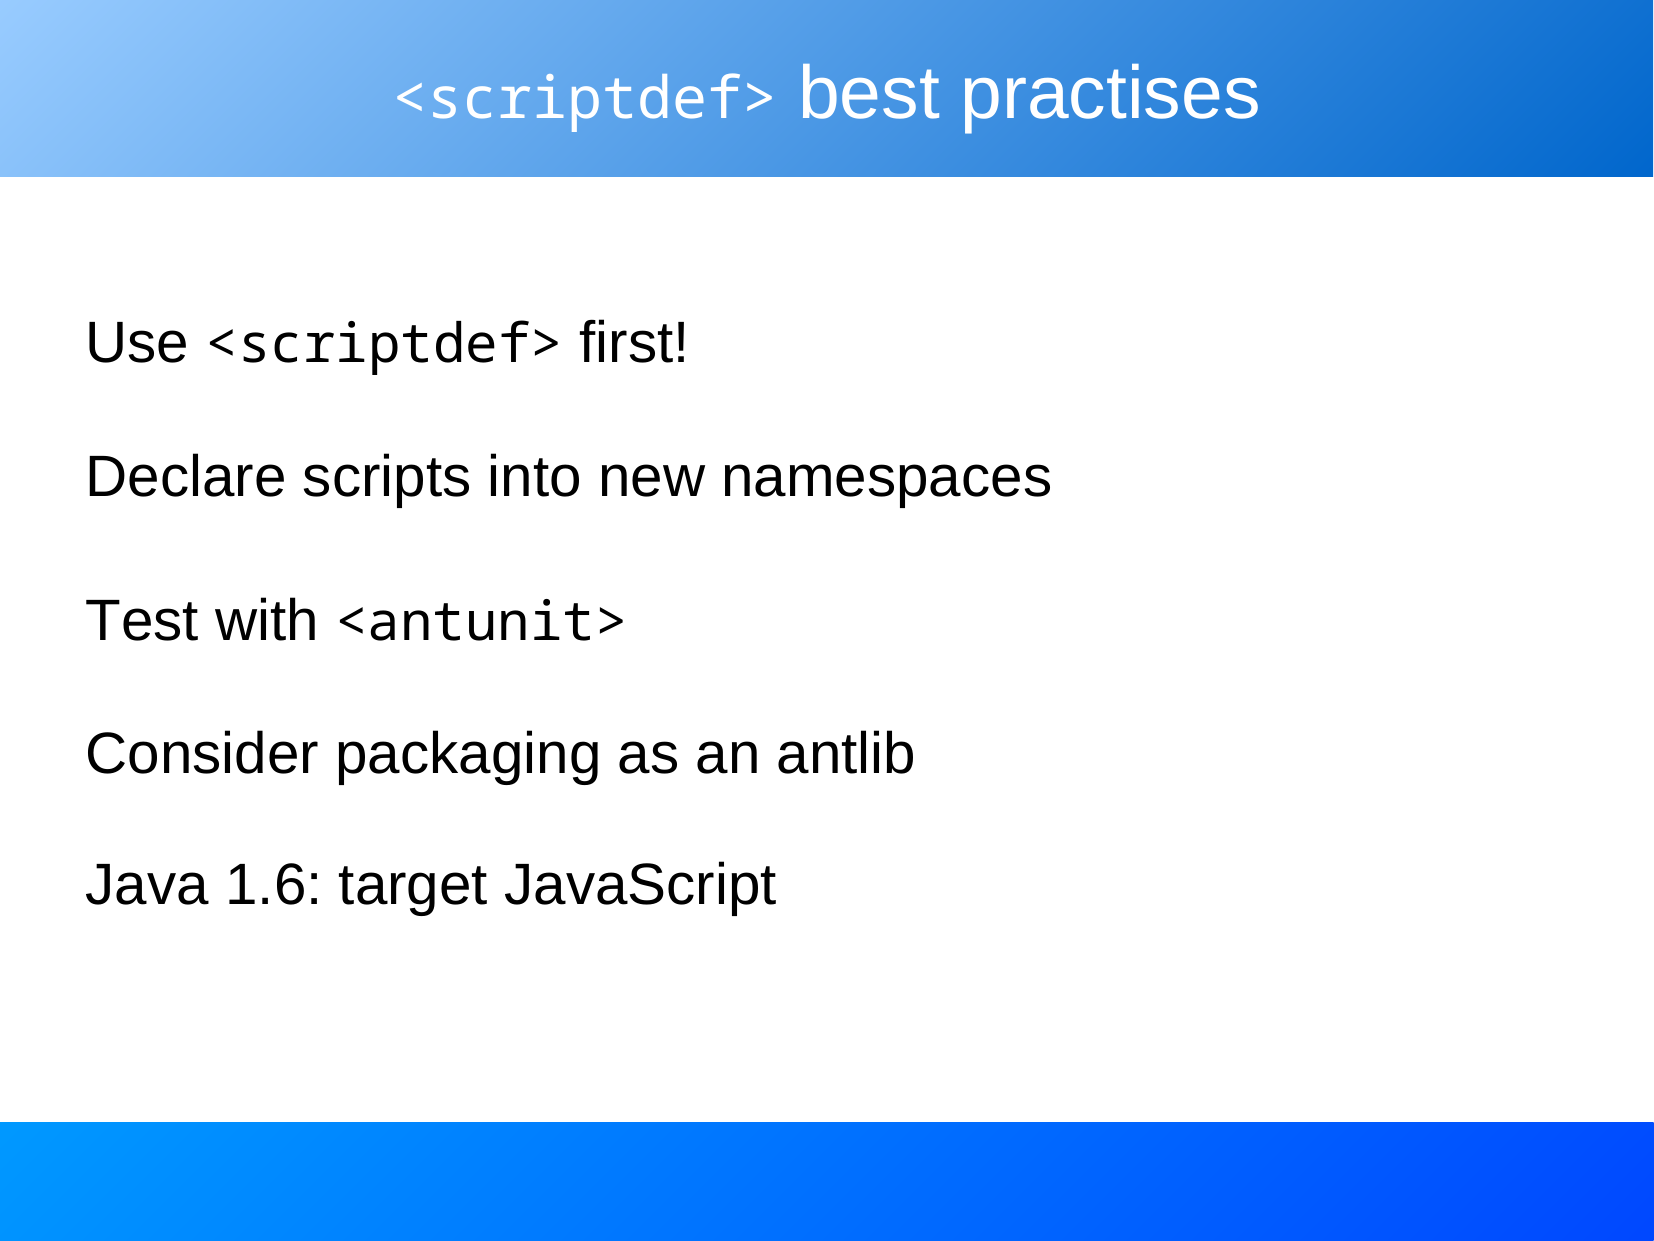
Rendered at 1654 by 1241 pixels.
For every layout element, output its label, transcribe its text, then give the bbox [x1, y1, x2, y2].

list Use <scriptdef> first! Declare scripts into new namespaces Test with <antunit> Consider packaging as an antlib Java 1.6: target JavaScript [60, 230, 1300, 1093]
title <scriptdef> best practises [82, 22, 1571, 163]
